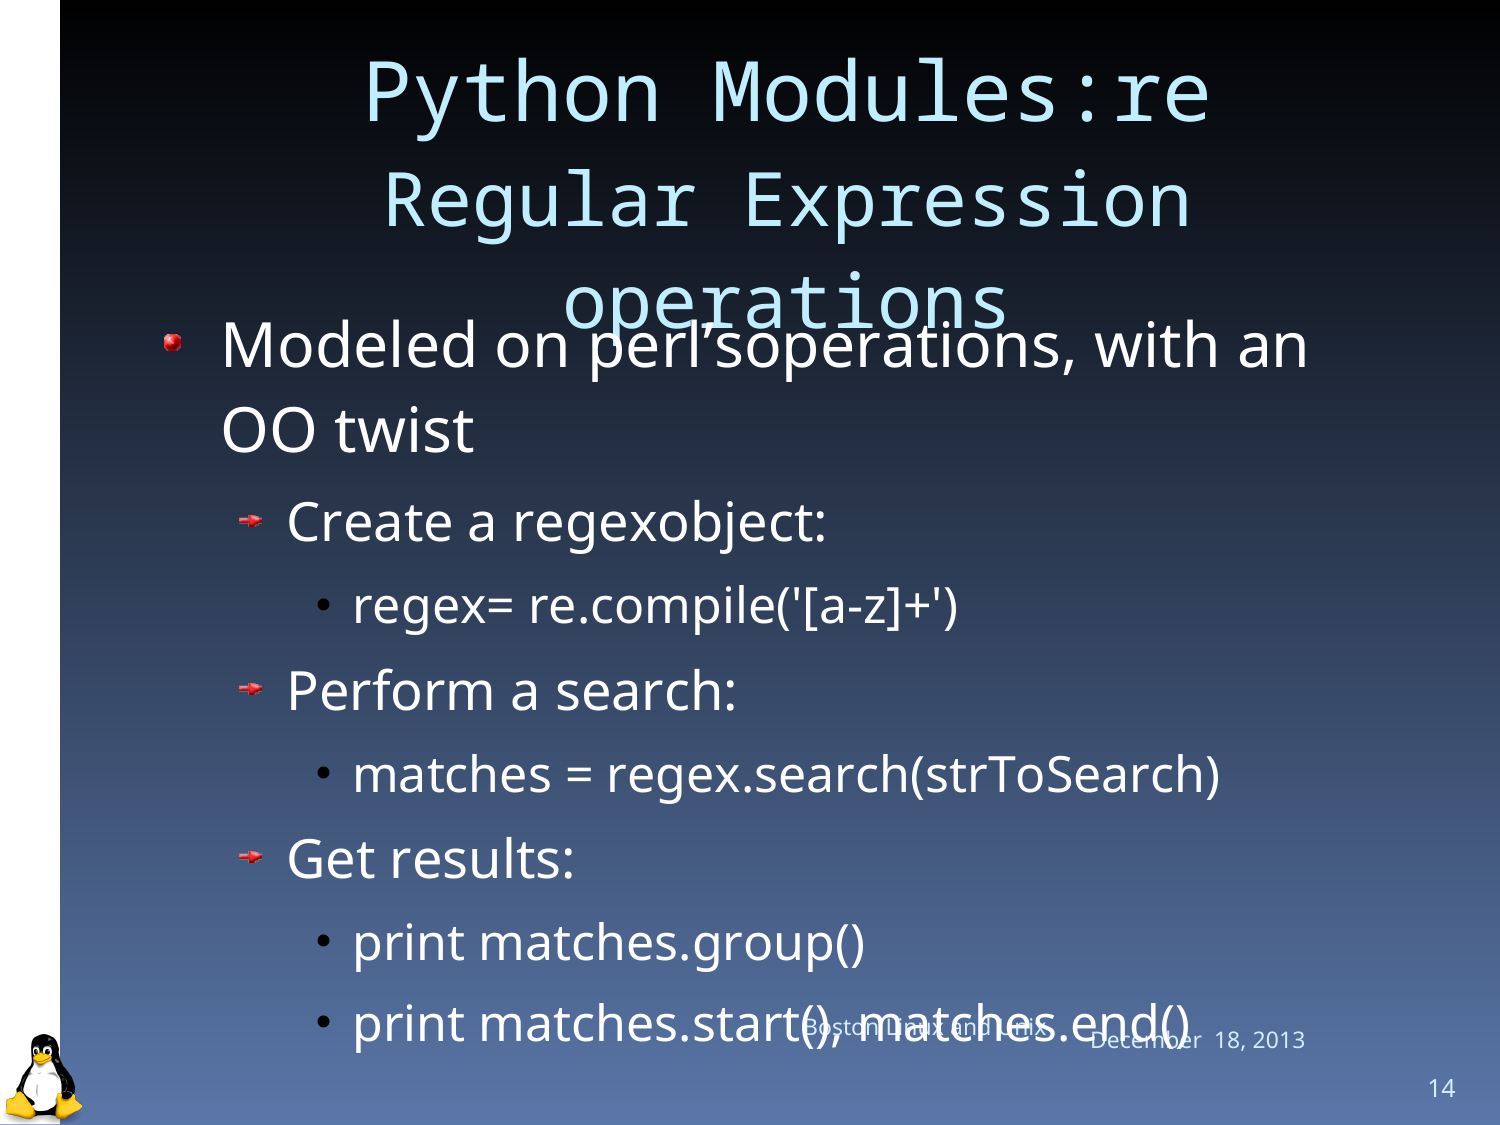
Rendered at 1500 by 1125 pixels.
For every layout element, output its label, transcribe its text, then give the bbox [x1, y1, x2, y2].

title Python Modules:re Regular Expression operations [149, 91, 1425, 292]
picture [0, 1034, 82, 1125]
list Modeled on perl’soperations, with an OO twist Create a regexobject: regex= re.compile('[a-z]+') Perform a search: matches = regex.search(strToSearch) Get results: print matches.group() print matches.start(), matches.end() [149, 292, 1425, 994]
